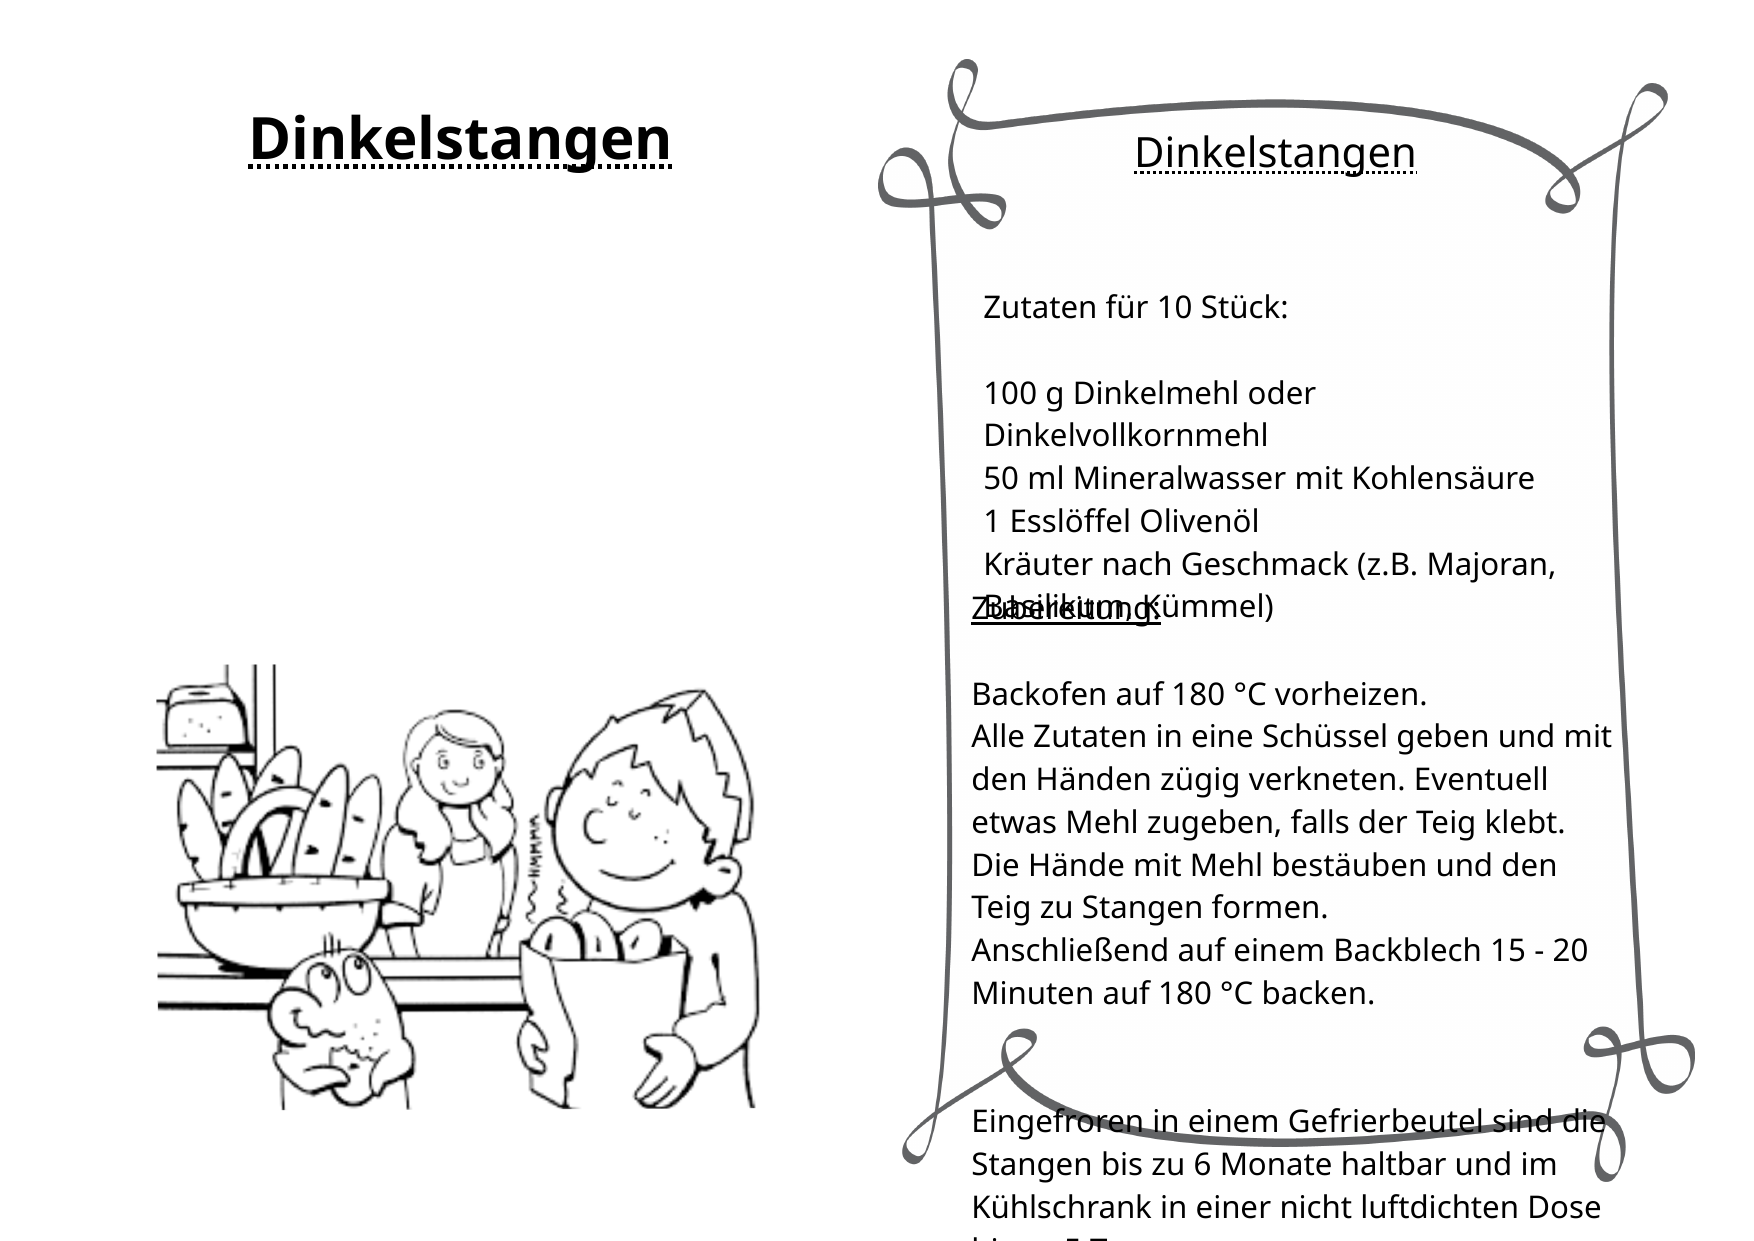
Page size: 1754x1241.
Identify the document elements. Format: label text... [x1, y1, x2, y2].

text_box Zubereitung: Backofen auf 180 °C vorheizen. Alle Zutaten in eine Schüssel geben und mit den Händen zügig verkneten. Eventuell etwas Mehl zugeben, falls der Teig klebt. Die Hände mit Mehl bestäuben und den Teig zu Stangen formen. Anschließend auf einem Backblech 15 - 20 Minuten auf 180 °C backen. Eingefroren in einem Gefrierbeutel sind die Stangen bis zu 6 Monate haltbar und im Kühlschrank in einer nicht luftdichten Dose bis zu 5 Tage. [956, 578, 1629, 1219]
picture [878, 59, 1695, 1182]
picture [155, 661, 780, 1111]
text_box Zutaten für 10 Stück: 100 g Dinkelmehl oder Dinkelvollkornmehl 50 ml Mineralwasser mit Kohlensäure 1 Esslöffel Olivenöl Kräuter nach Geschmack (z.B. Majoran, Basilikum, Kümmel) [968, 277, 1607, 497]
text_box Dinkelstangen [980, 70, 1571, 232]
text_box Dinkelstangen [59, 79, 863, 196]
